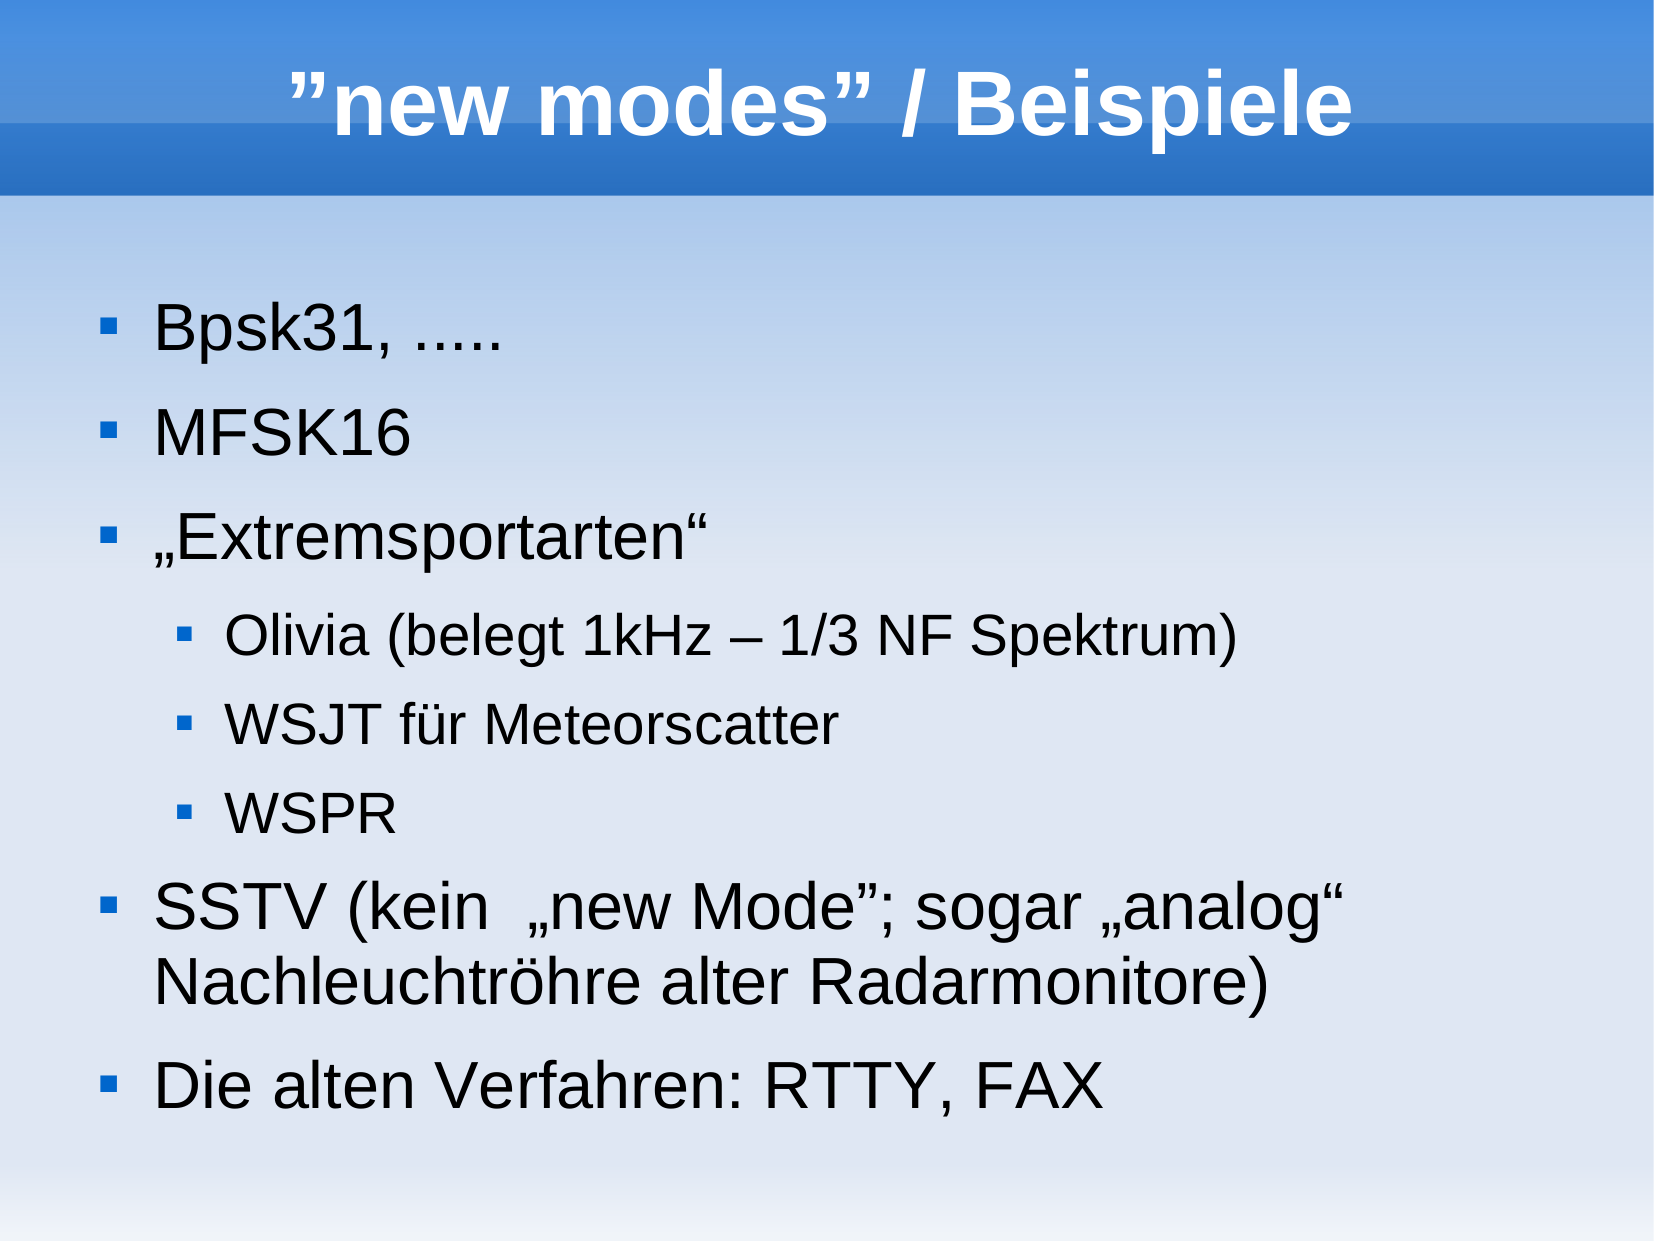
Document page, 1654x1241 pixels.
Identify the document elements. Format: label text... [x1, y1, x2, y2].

list Bpsk31, ..... MFSK16 „Extremsportarten“ Olivia (belegt 1kHz – 1/3 NF Spektrum) WSJT für Meteorscatter WSPR SSTV (kein „new Mode”; sogar „analog“ Nachleuchtröhre alter Radarmonitore) Die alten Verfahren: RTTY, FAX [82, 290, 1571, 1123]
picture [0, 0, 1654, 1241]
title ”new modes” / Beispiele [76, 7, 1565, 200]
